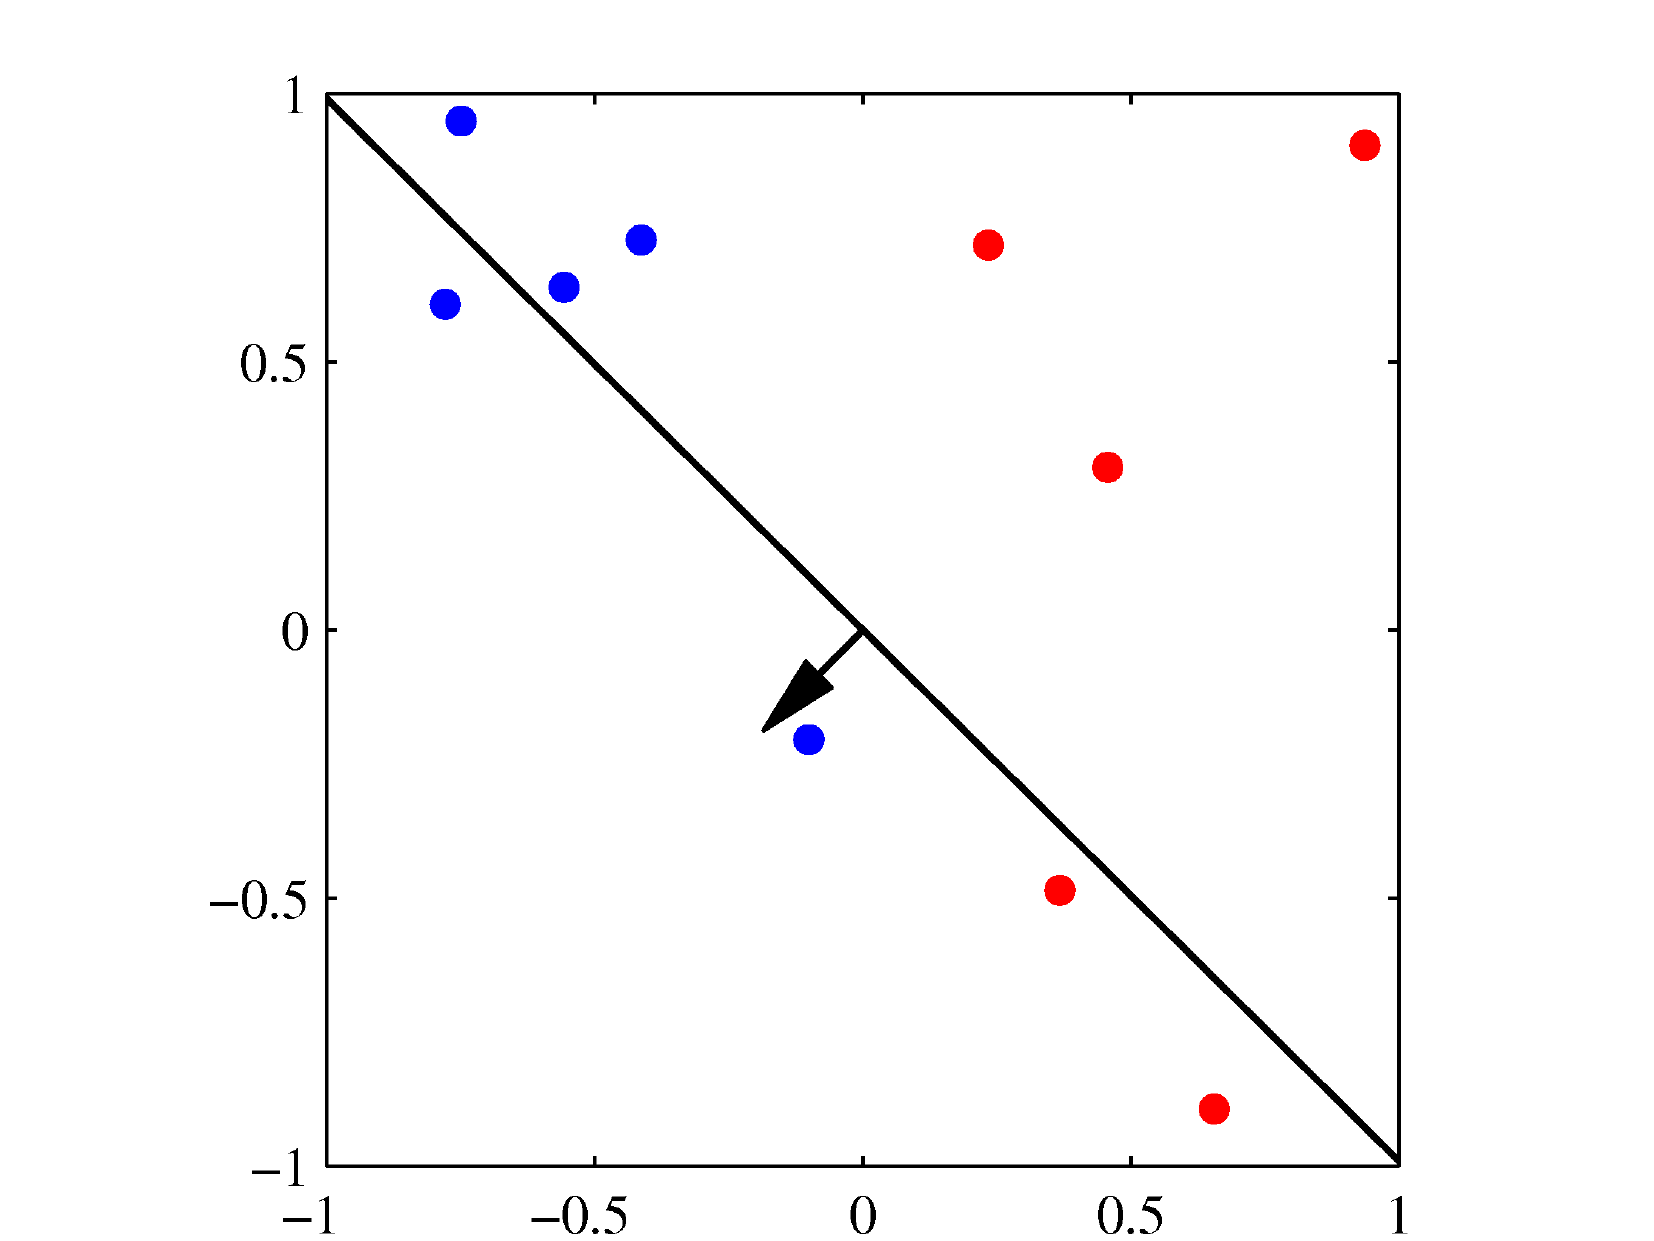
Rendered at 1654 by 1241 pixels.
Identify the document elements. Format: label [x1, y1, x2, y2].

picture [197, 4, 1462, 1241]
